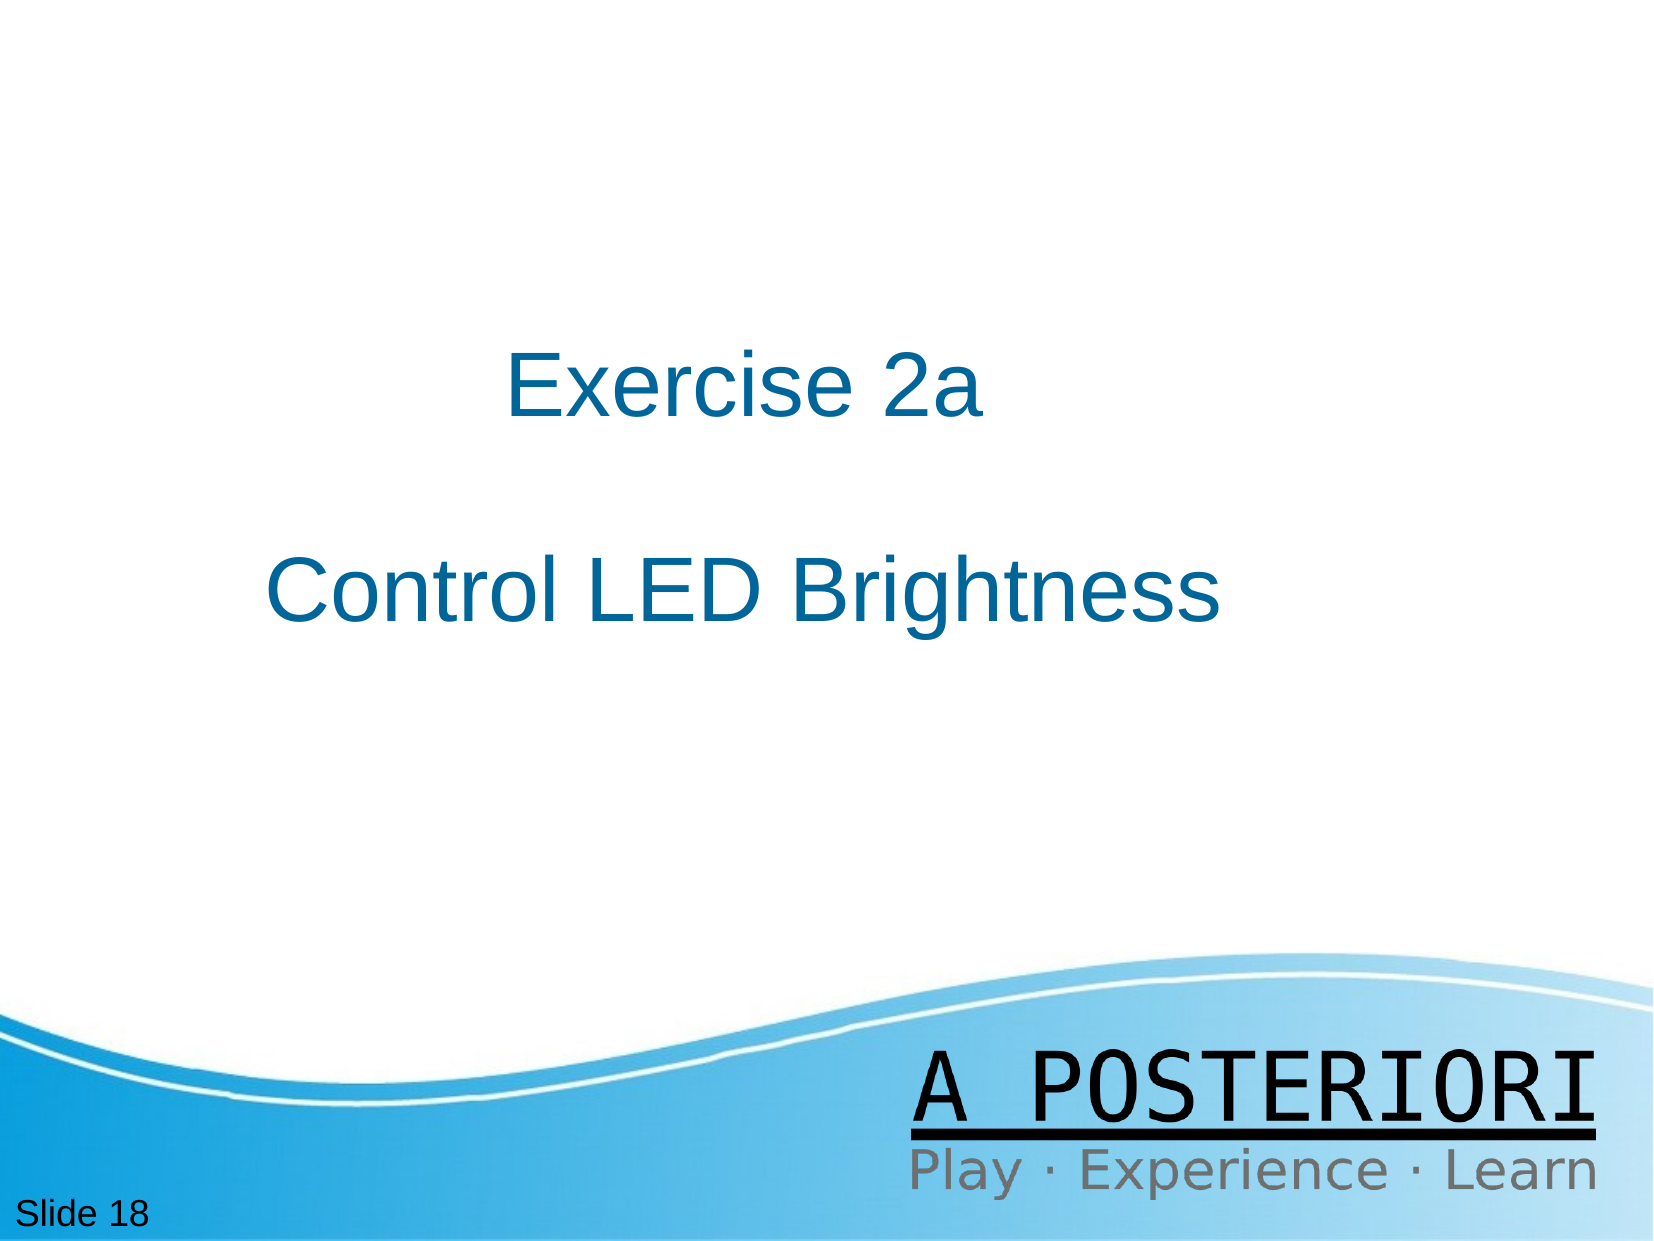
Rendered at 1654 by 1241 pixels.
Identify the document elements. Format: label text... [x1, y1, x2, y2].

title Exercise 2a Control LED Brightness [0, 334, 1489, 641]
picture [0, 952, 1654, 1241]
